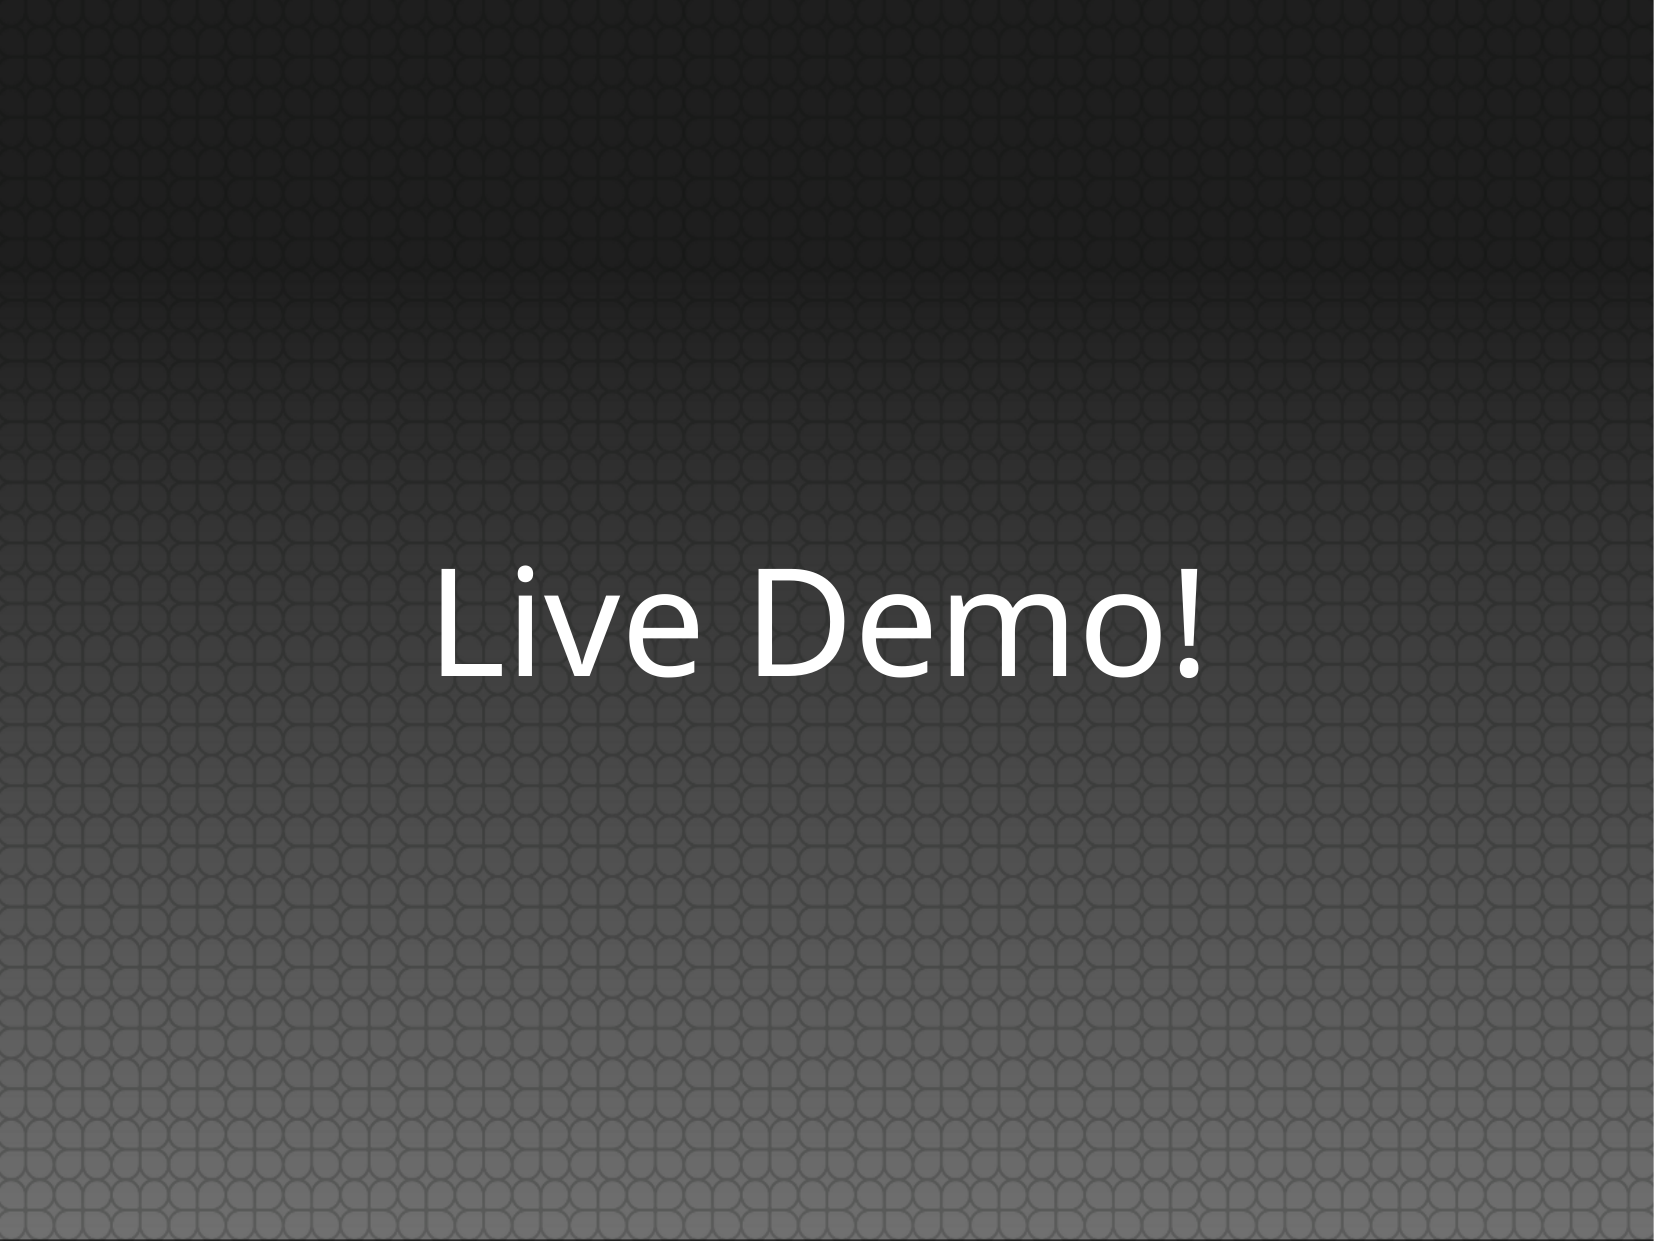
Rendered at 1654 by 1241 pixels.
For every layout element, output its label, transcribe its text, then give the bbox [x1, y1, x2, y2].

picture [0, 0, 1654, 1241]
title Live Demo! [75, 525, 1564, 713]
